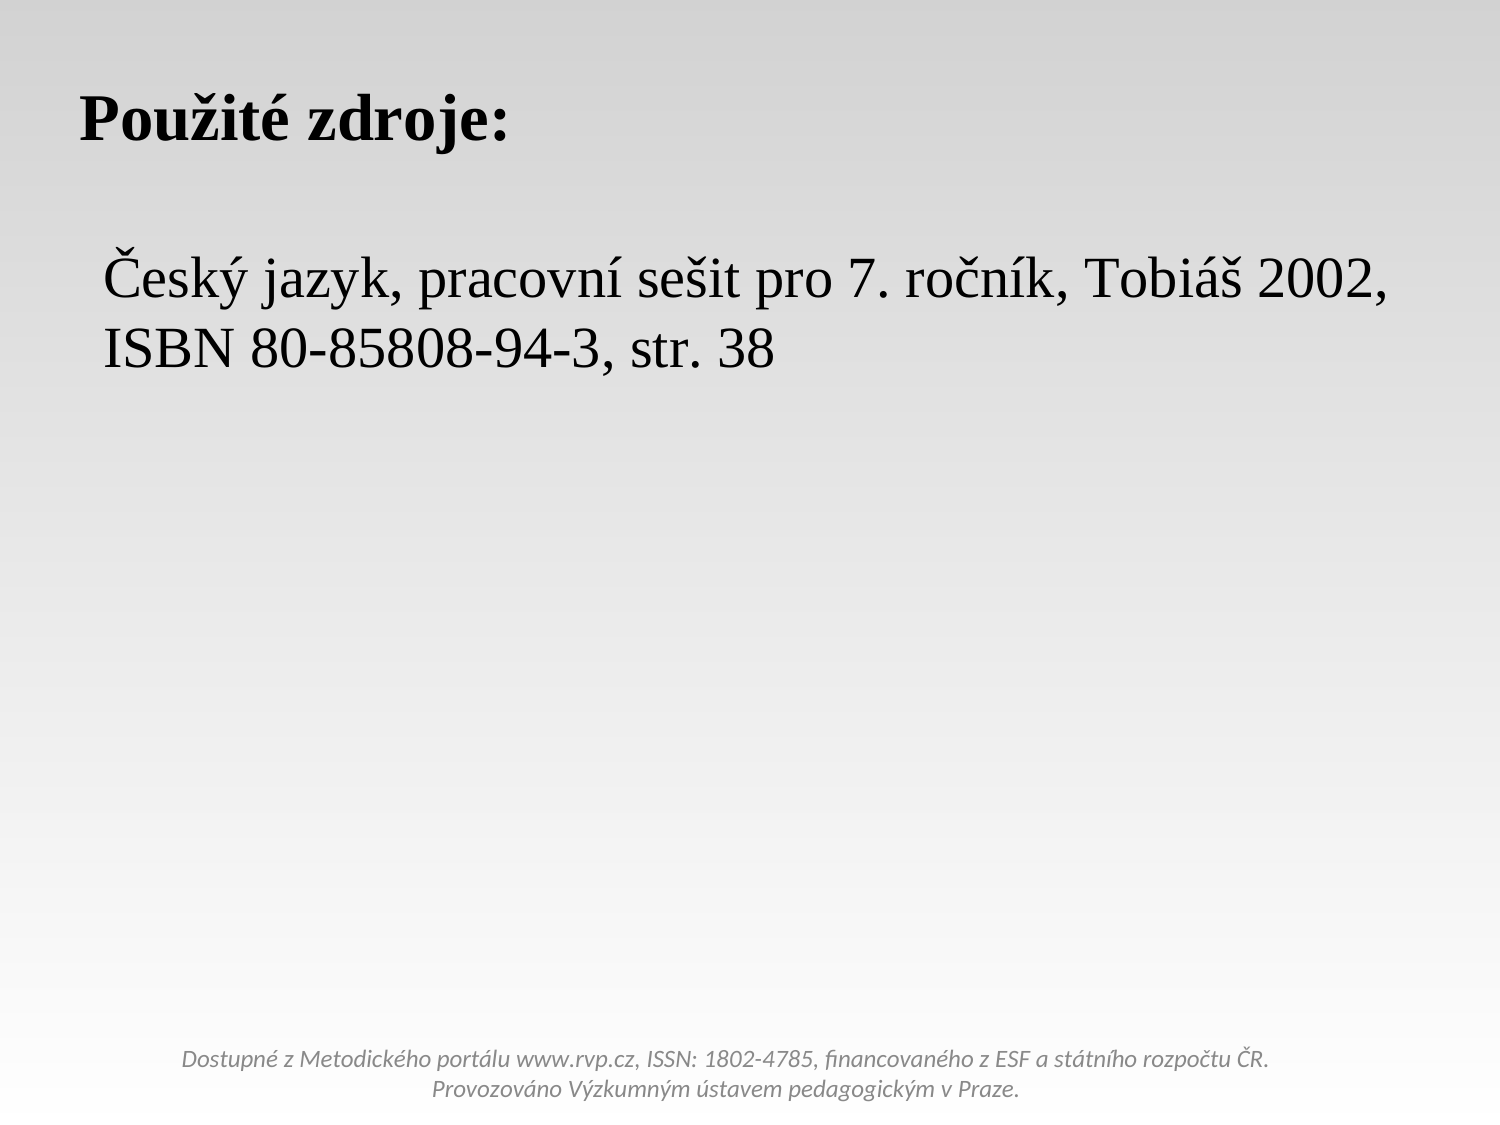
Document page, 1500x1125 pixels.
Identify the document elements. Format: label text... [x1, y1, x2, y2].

text_box Český jazyk, pracovní sešit pro 7. ročník, Tobiáš 2002, ISBN 80-85808-94-3, str. 38 [88, 231, 1471, 740]
text_box Použité zdroje: [64, 66, 674, 173]
text_box Dostupné z Metodického portálu www.rvp.cz, ISSN: 1802-4785, financovaného z ESF a státního rozpočtu ČR. Provozováno Výzkumným ústavem pedagogickým v Praze. [105, 1042, 1348, 1103]
